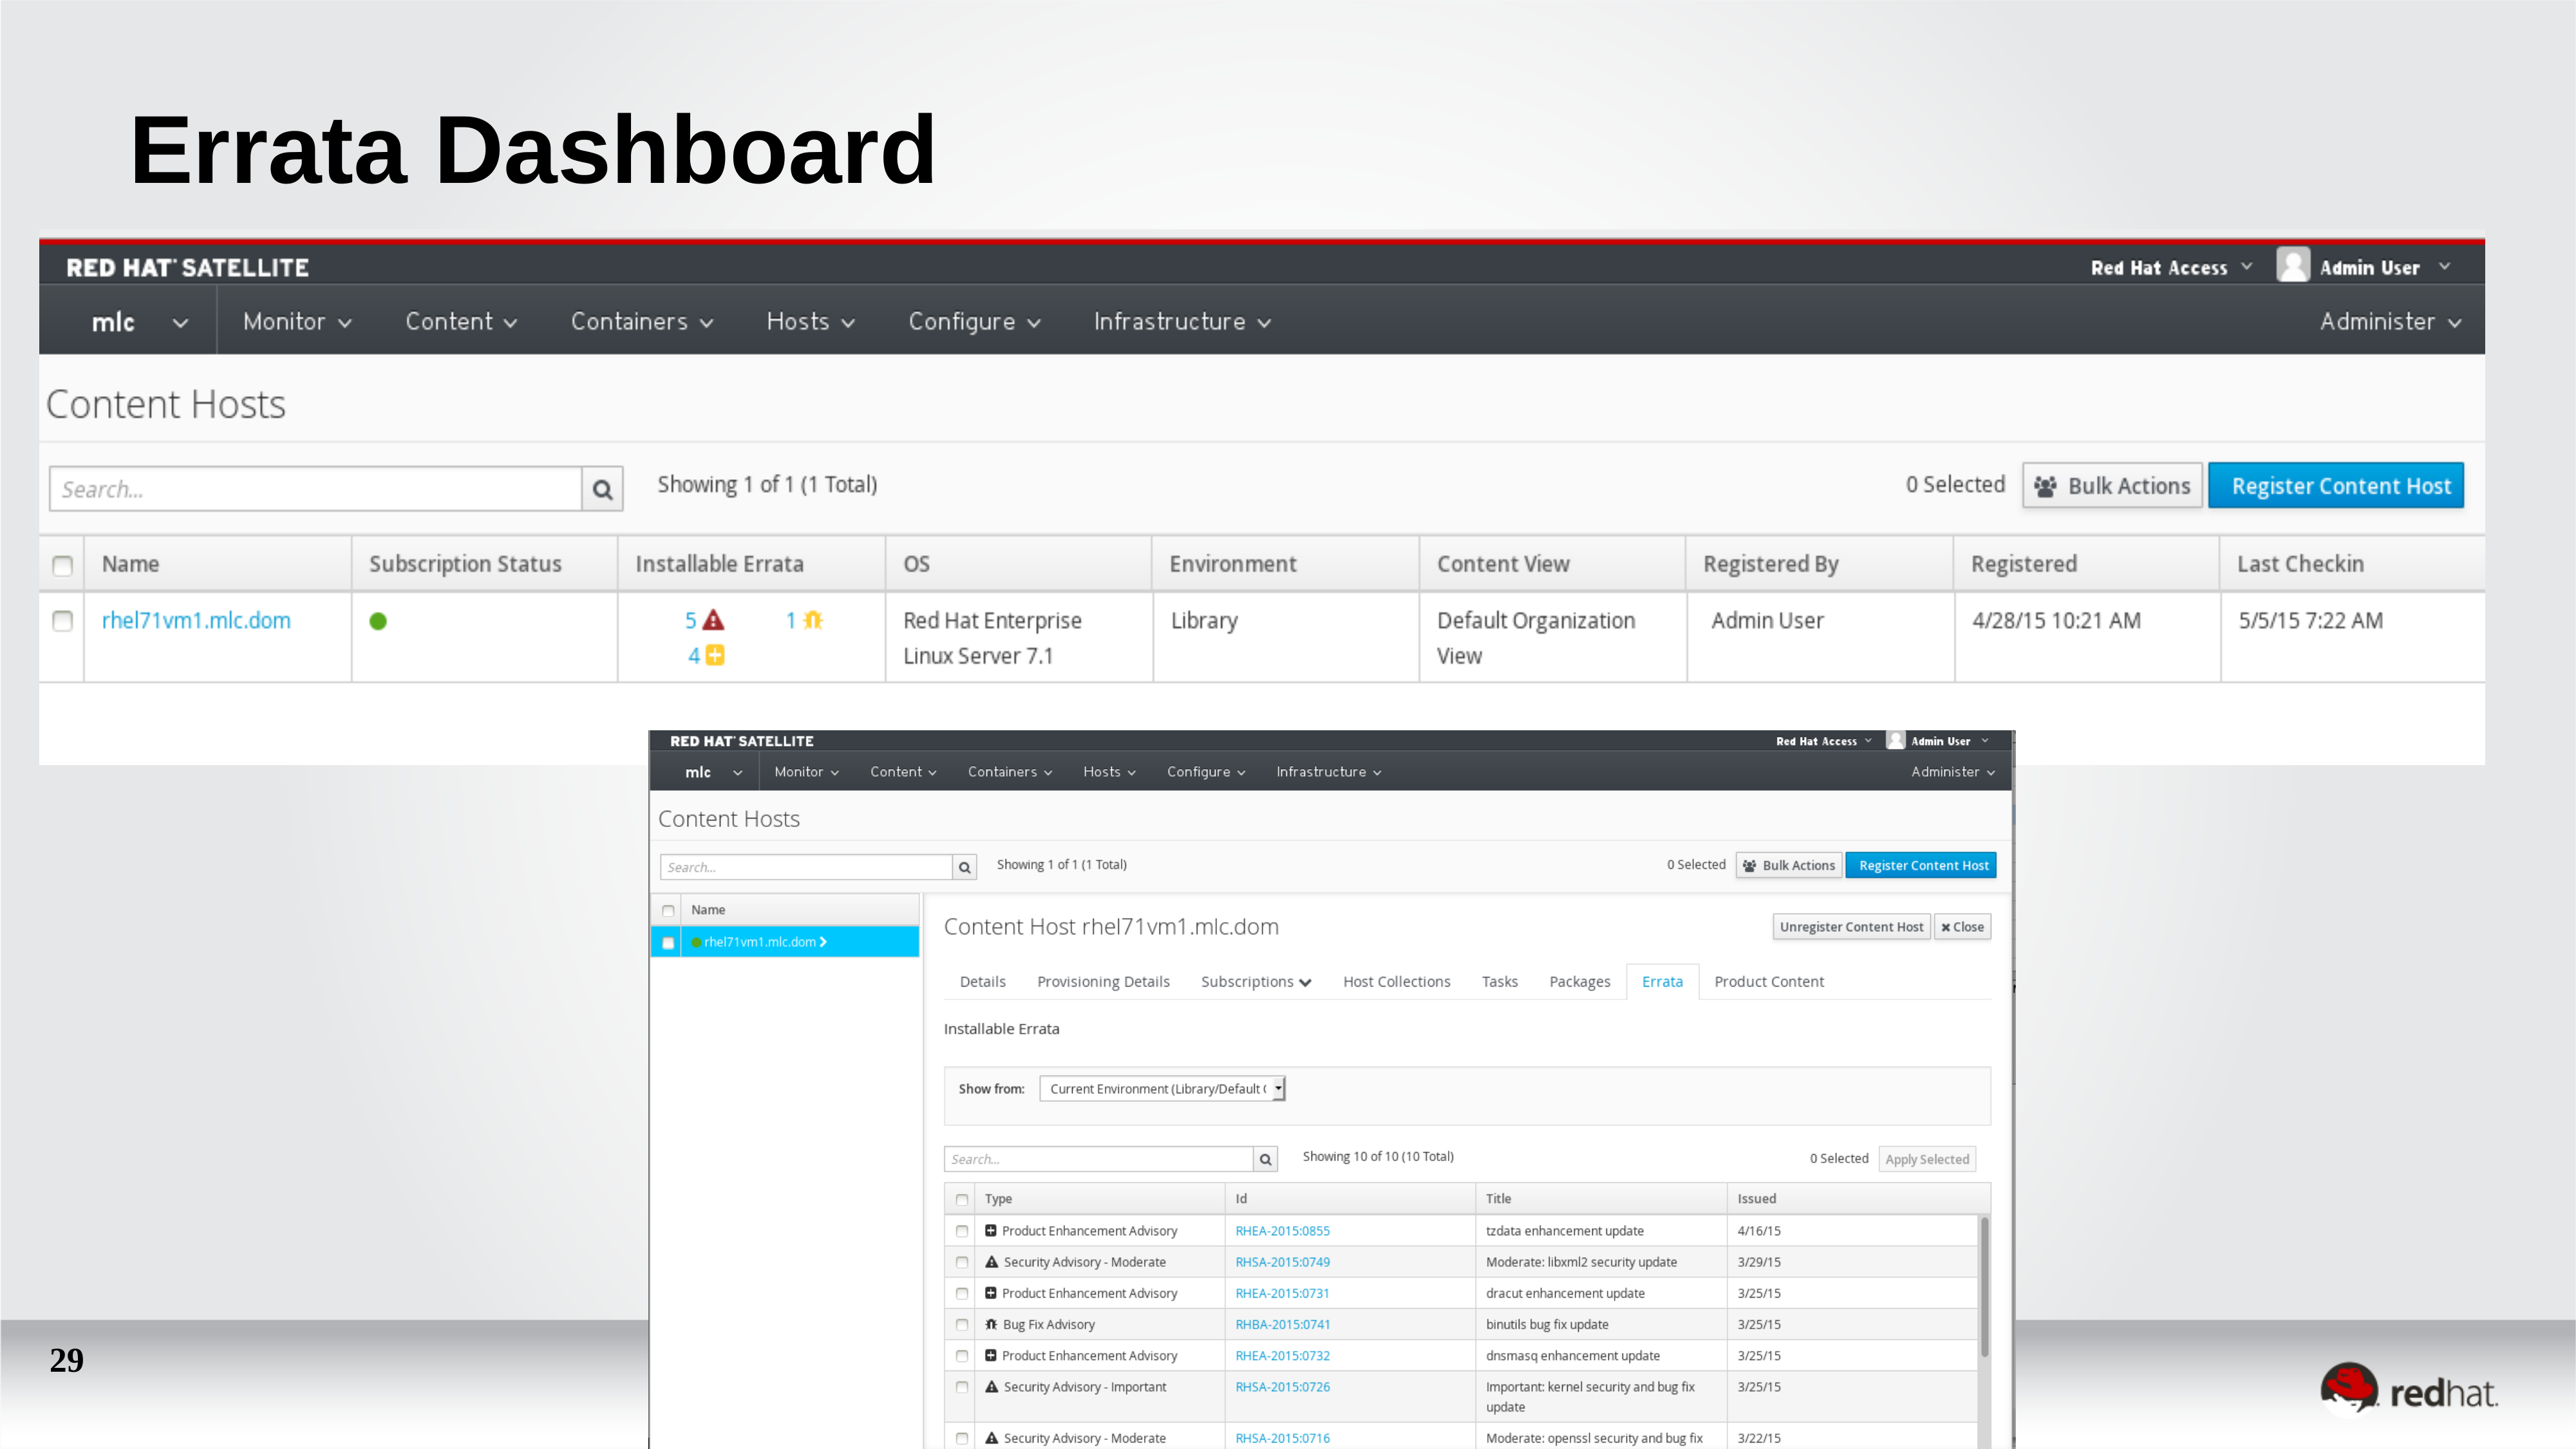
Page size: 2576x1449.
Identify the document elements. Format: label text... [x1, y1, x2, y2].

picture [0, 0, 2576, 1449]
title Errata Dashboard [129, 57, 2447, 229]
